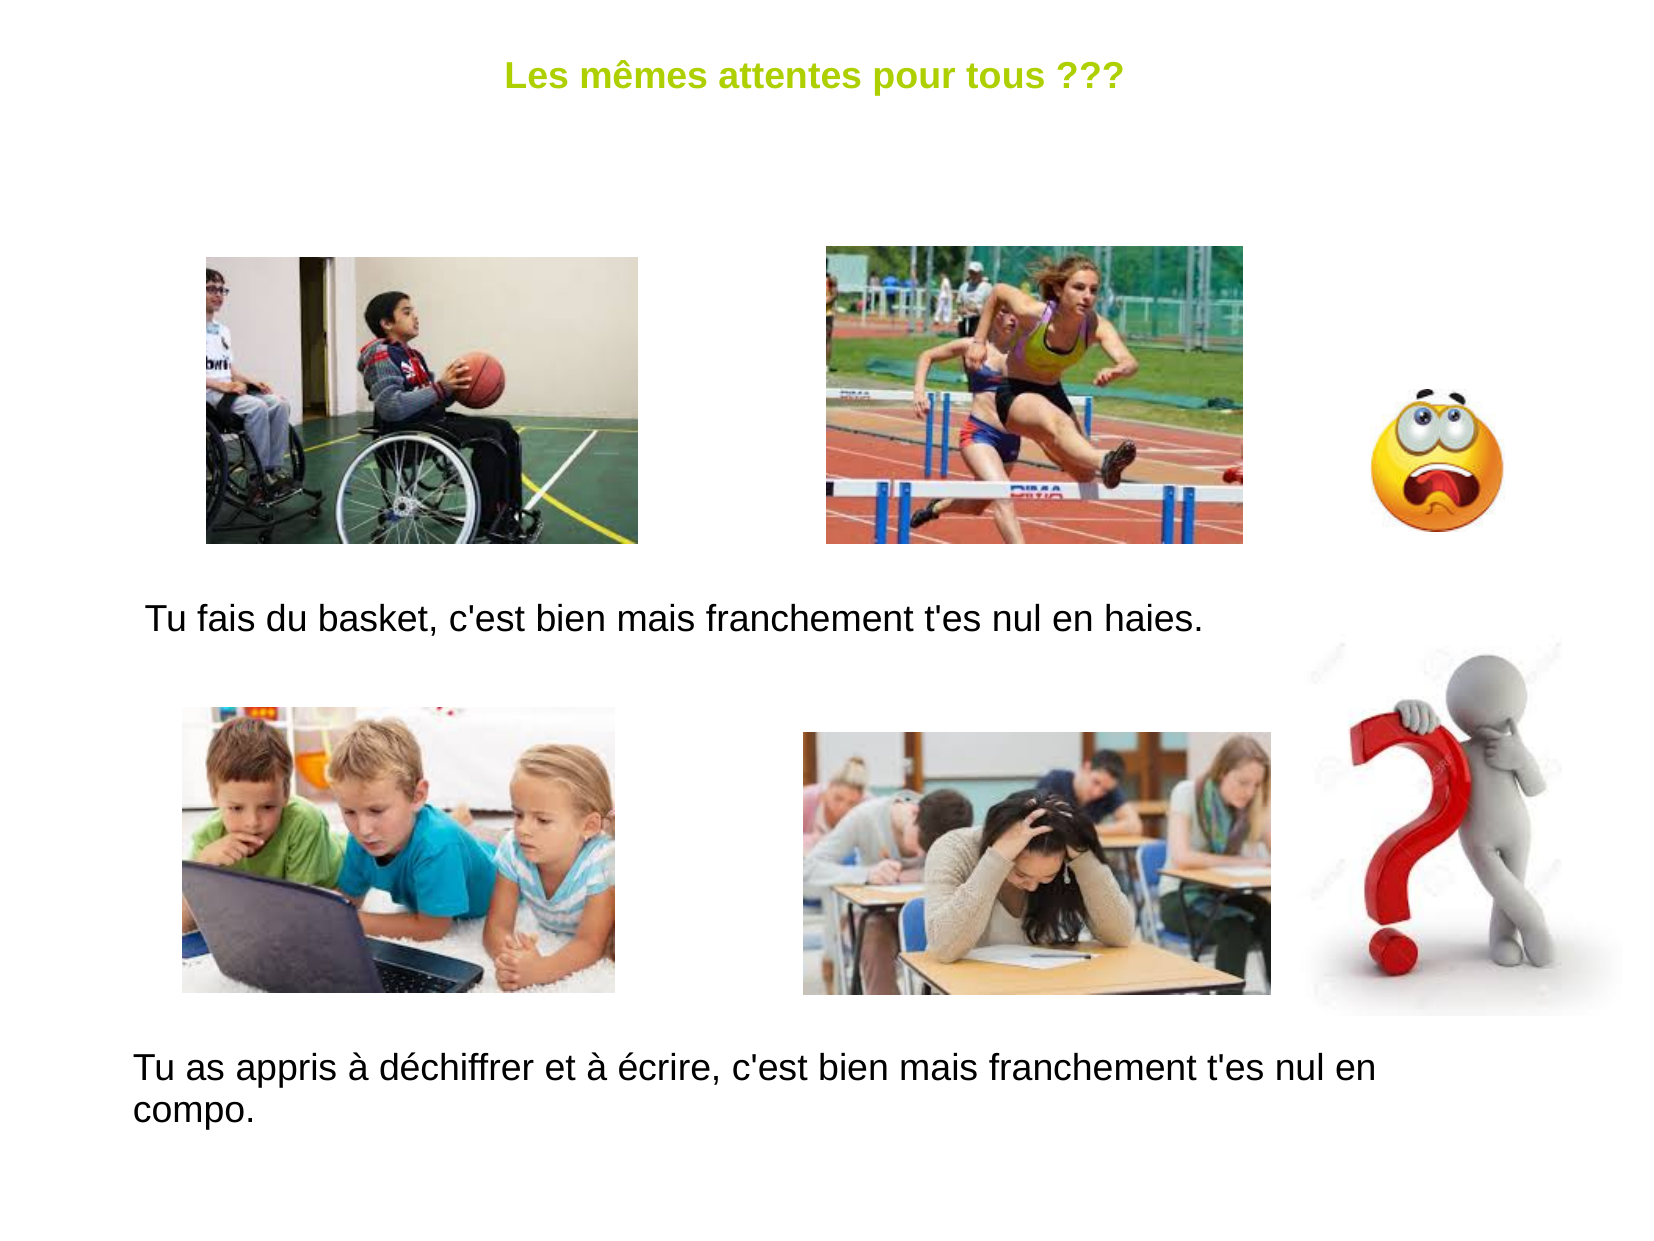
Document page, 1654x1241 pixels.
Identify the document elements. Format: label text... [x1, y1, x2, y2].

text_box Tu fais du basket, c'est bien mais franchement t'es nul en haies. [129, 590, 1453, 648]
picture [803, 732, 1271, 995]
picture [826, 246, 1243, 544]
text_box Les mêmes attentes pour tous ??? [118, 47, 1512, 106]
picture [206, 257, 638, 544]
picture [1299, 634, 1623, 1016]
picture [182, 707, 615, 993]
text_box Tu as appris à déchiffrer et à écrire, c'est bien mais franchement t'es nul en compo. [118, 1039, 1465, 1139]
picture [1370, 389, 1505, 532]
